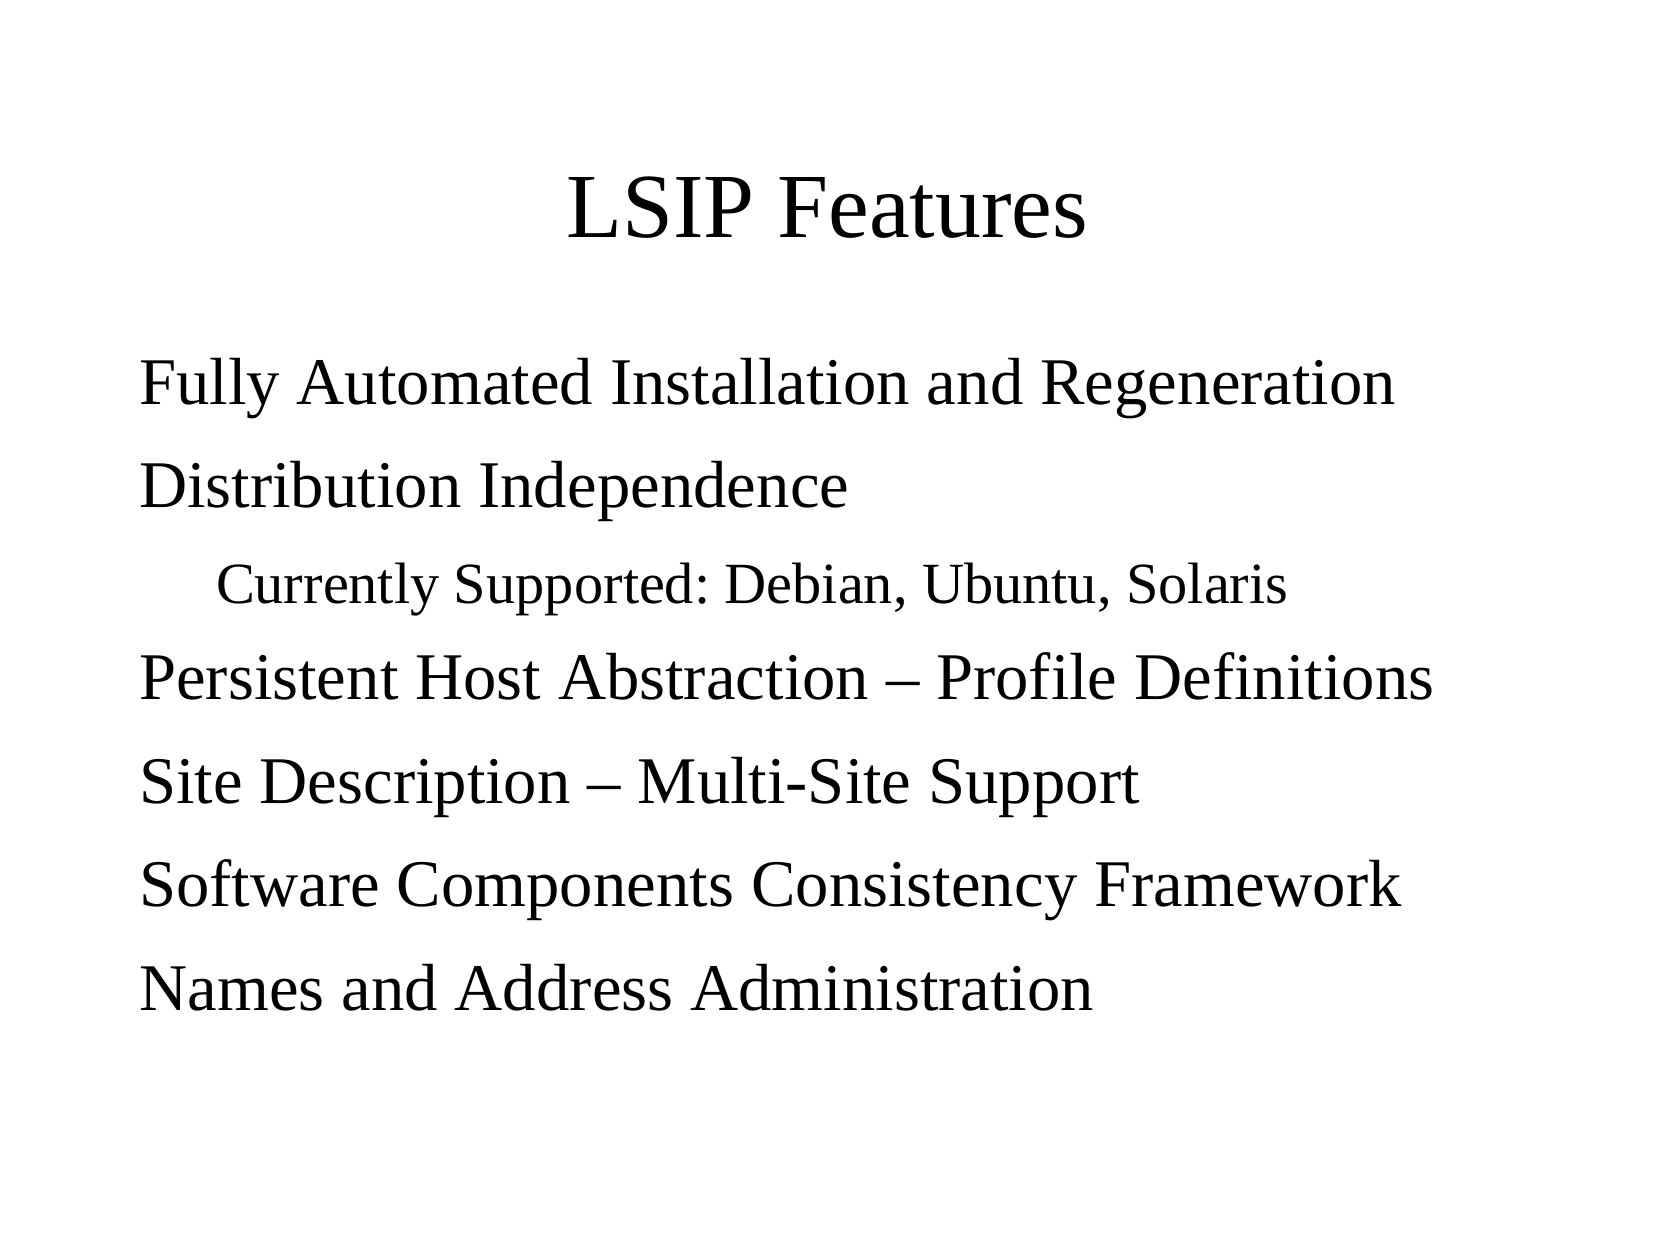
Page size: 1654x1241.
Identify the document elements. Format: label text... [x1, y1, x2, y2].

title LSIP Features [121, 102, 1534, 311]
list Fully Automated Installation and Regeneration Distribution Independence Currently Supported: Debian, Ubuntu, Solaris Persistent Host Abstraction – Profile Definitions Site Description – Multi-Site Support Software Components Consistency Framework Names and Address Administration [121, 344, 1534, 1127]
